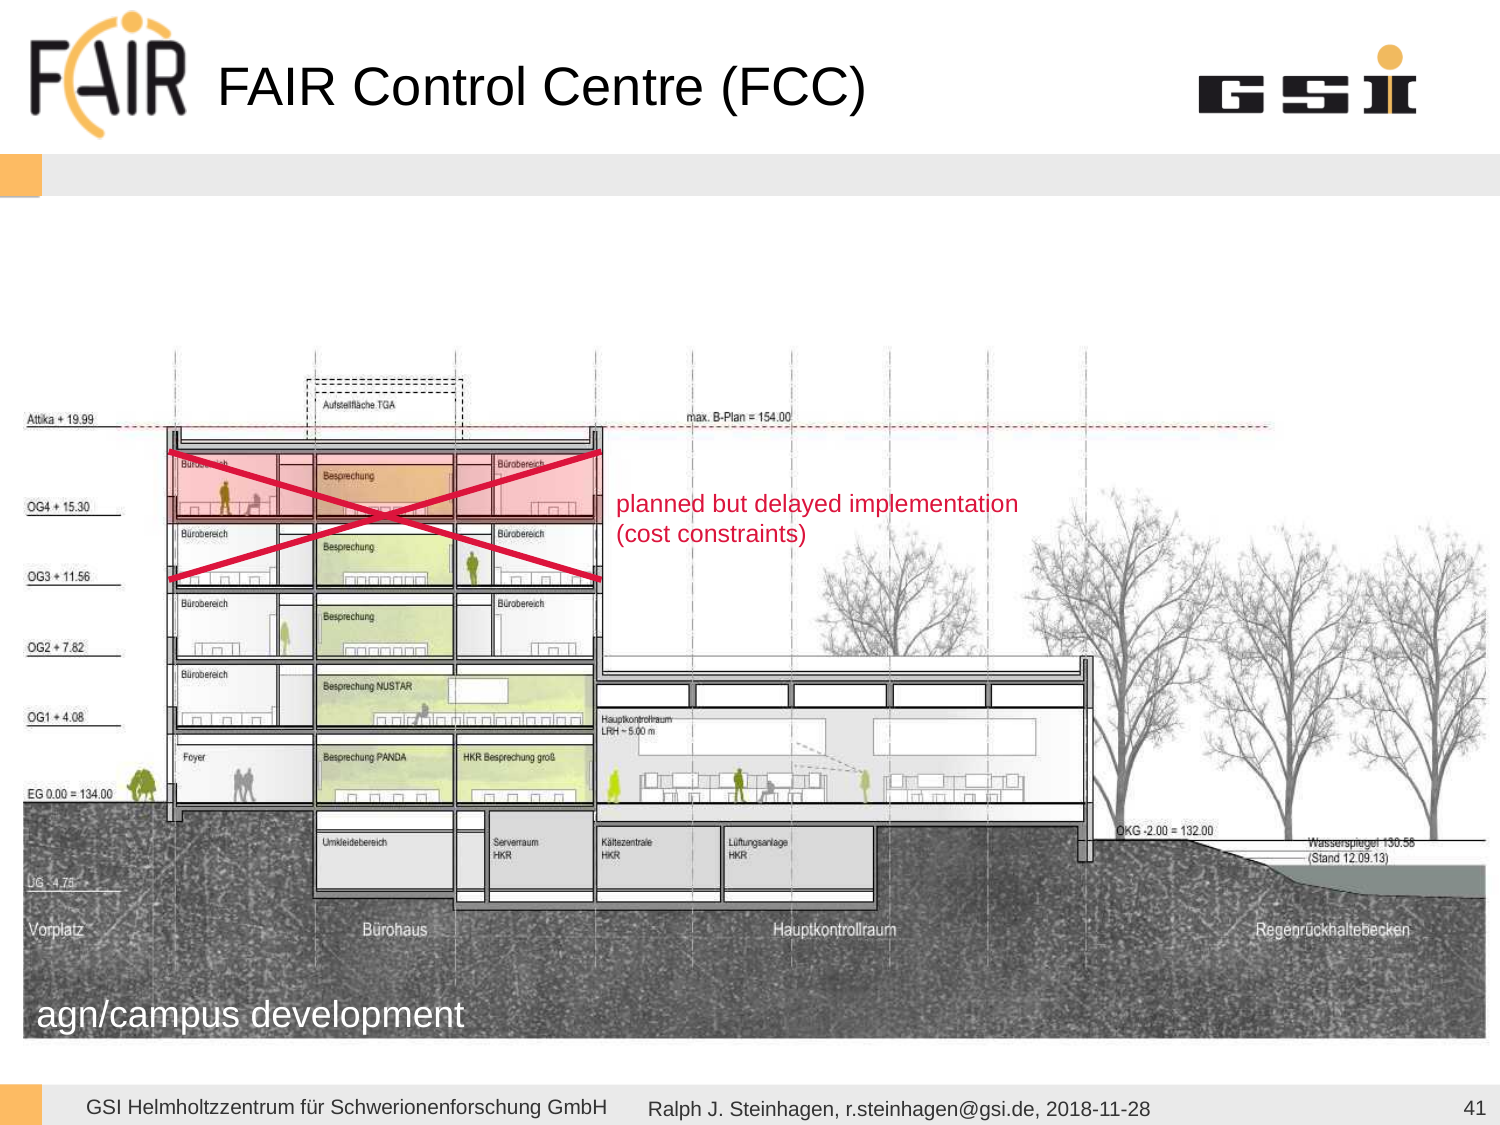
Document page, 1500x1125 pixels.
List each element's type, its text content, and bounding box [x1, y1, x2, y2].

picture [1197, 42, 1419, 117]
text_box agn/campus development [21, 982, 480, 1040]
picture [30, 9, 187, 141]
text_box FAIR Control Centre (FCC) [217, 20, 1180, 147]
picture [23, 327, 1500, 1048]
text_box planned but delayed implementation (cost constraints) [601, 480, 1042, 552]
